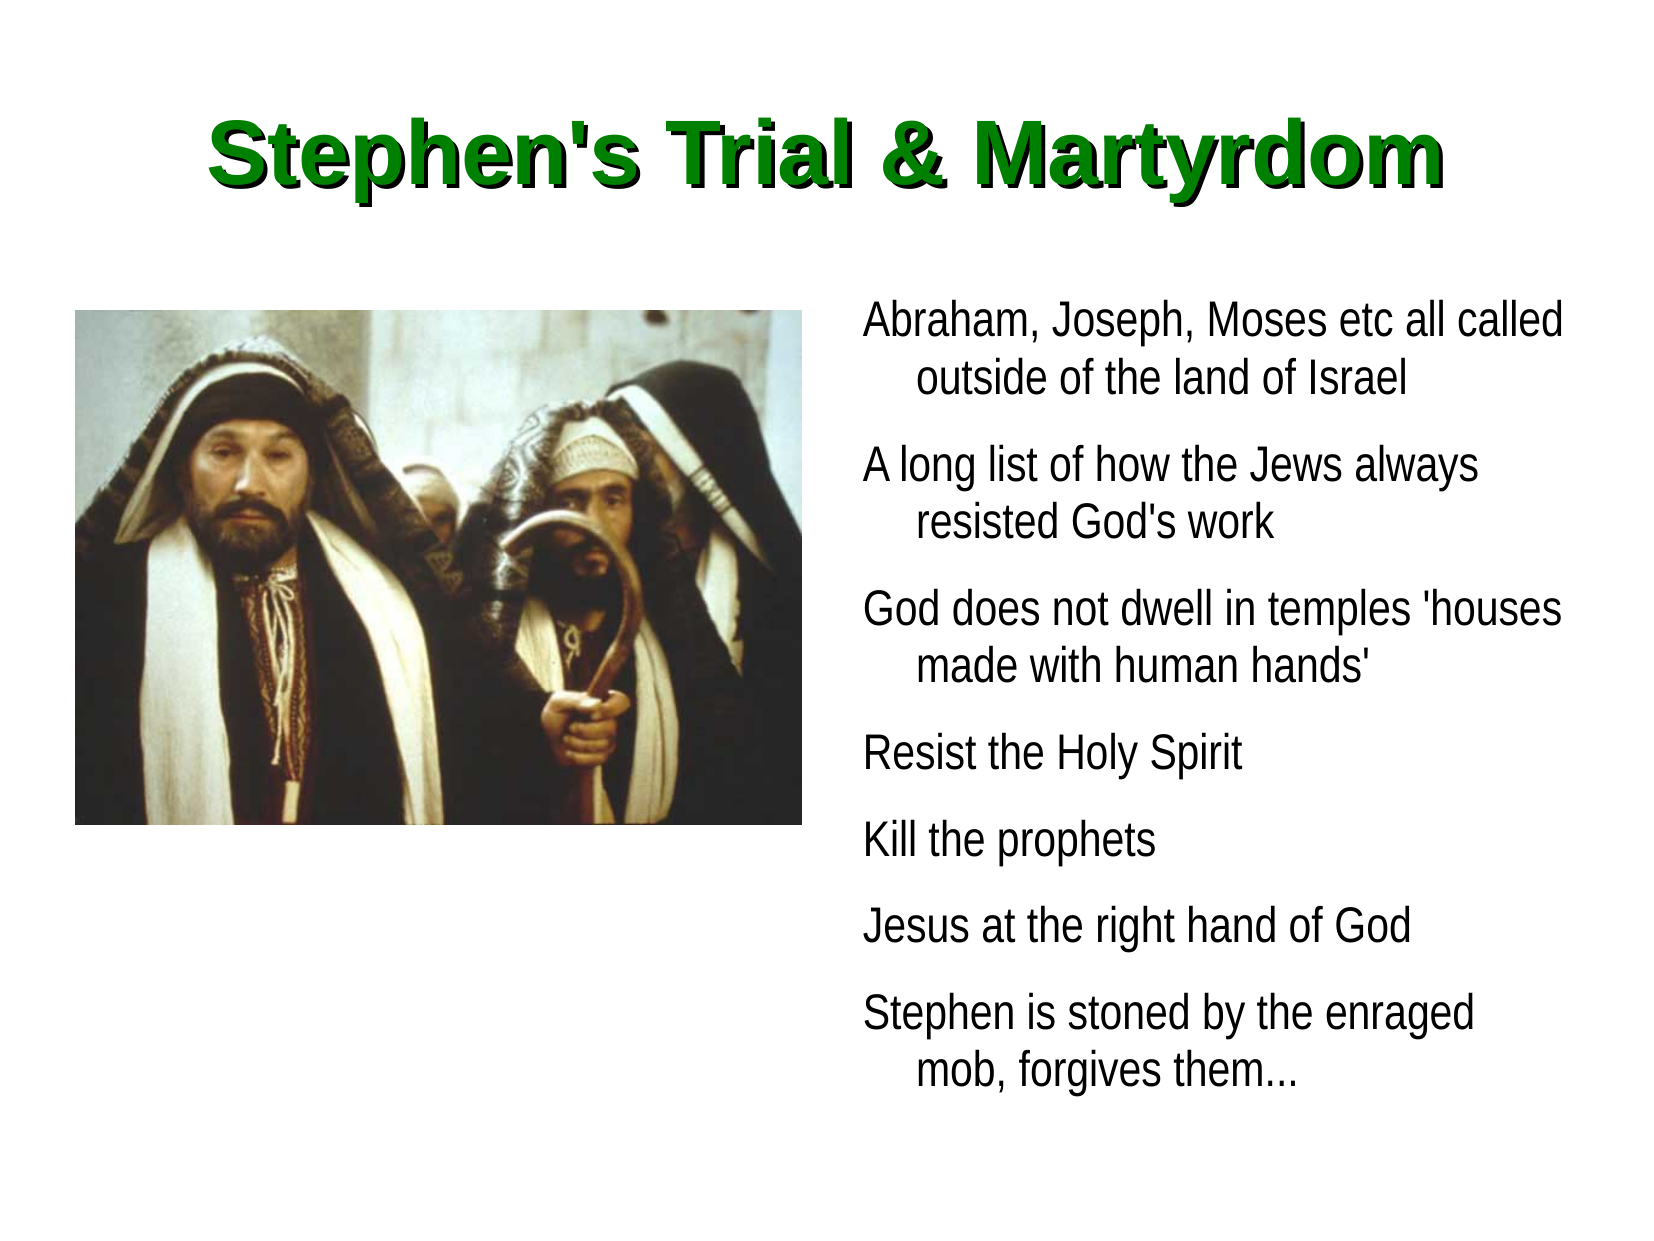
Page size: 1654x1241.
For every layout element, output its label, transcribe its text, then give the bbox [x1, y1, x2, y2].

title Stephen's Trial & Martyrdom [82, 56, 1571, 250]
picture [75, 310, 802, 826]
list Abraham, Joseph, Moses etc all called outside of the land of Israel A long list of how the Jews always resisted God's work God does not dwell in temples 'houses made with human hands' Resist the Holy Spirit Kill the prophets Jesus at the right hand of God Stephen is stoned by the enraged mob, forgives them... [845, 290, 1572, 1094]
